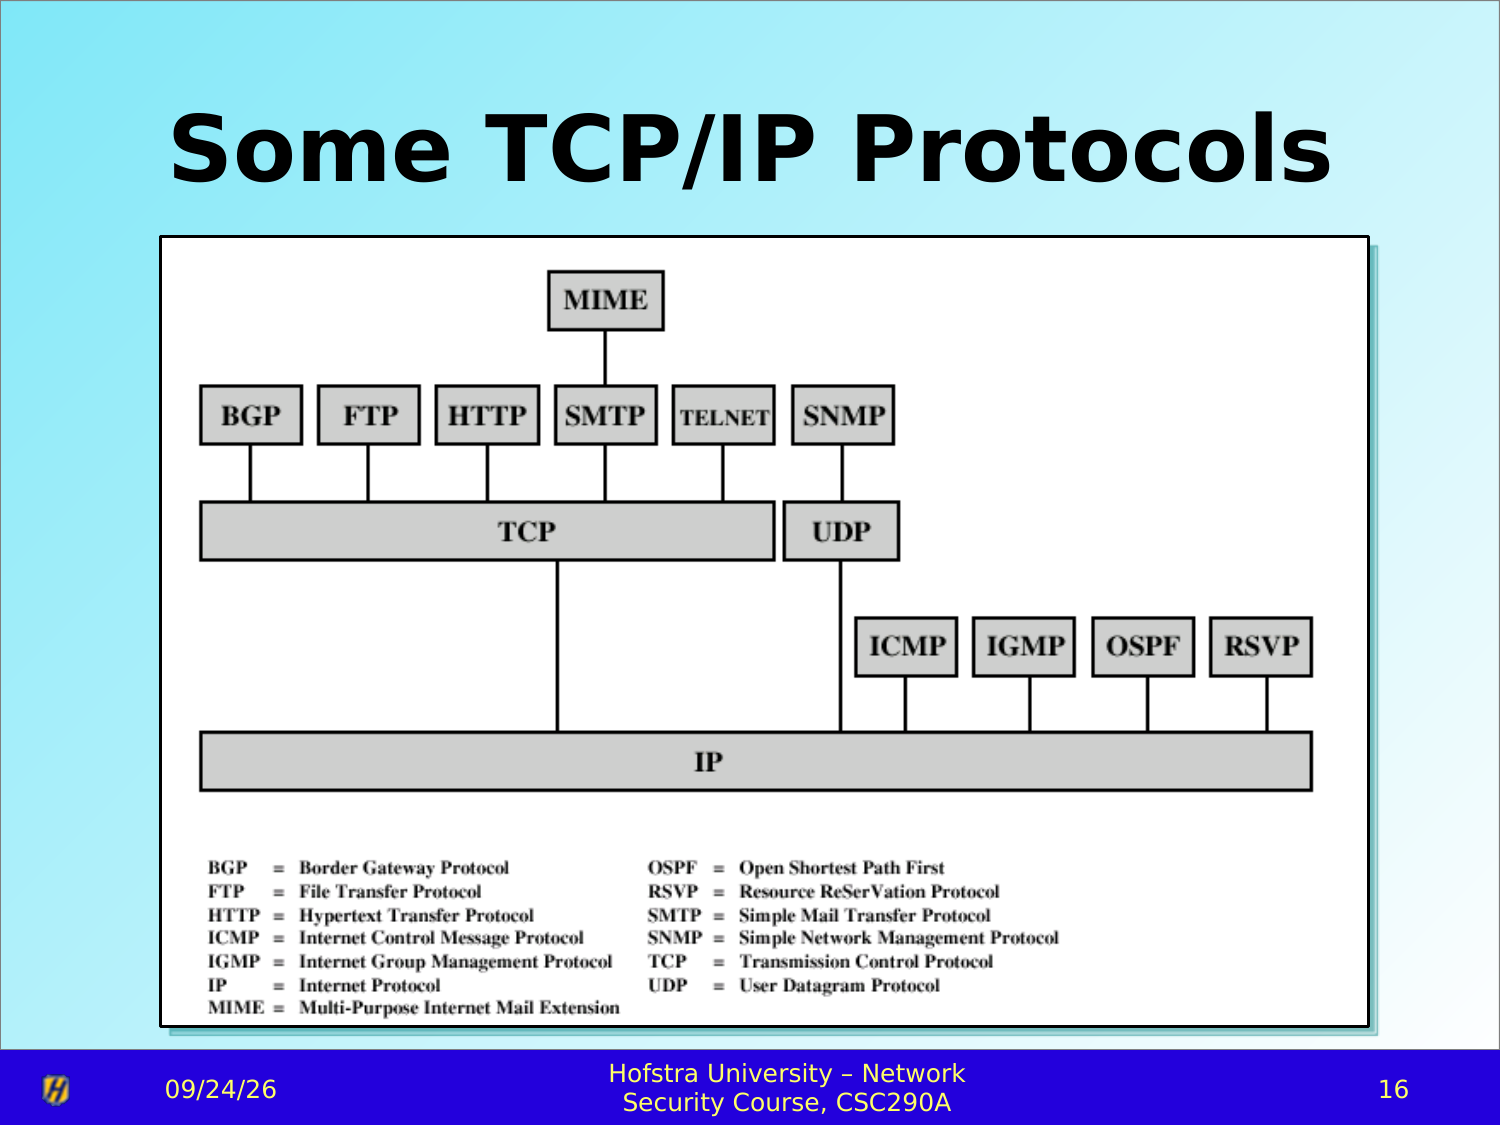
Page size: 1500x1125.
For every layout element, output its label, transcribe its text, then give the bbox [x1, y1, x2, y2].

picture [37, 1072, 76, 1110]
title Some TCP/IP Protocols [112, 85, 1391, 212]
picture [162, 238, 1368, 1026]
